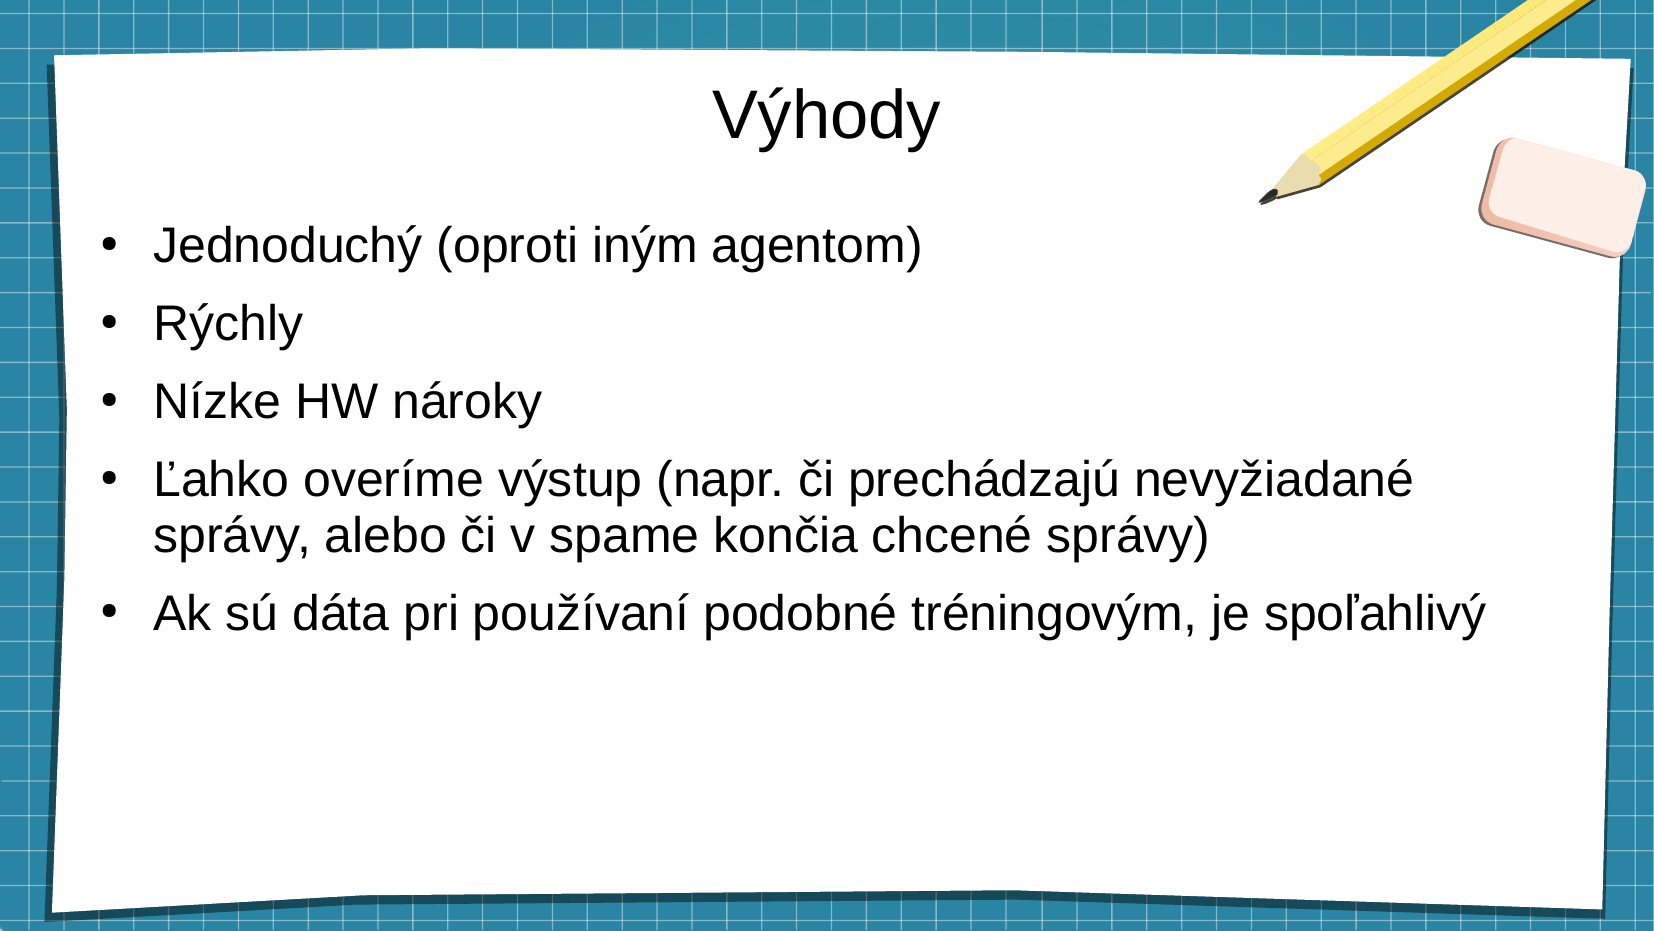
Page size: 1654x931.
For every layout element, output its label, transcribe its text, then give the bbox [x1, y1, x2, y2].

title Výhody [82, 37, 1571, 193]
list Jednoduchý (oproti iným agentom) Rýchly Nízke HW nároky Ľahko overíme výstup (napr. či prechádzajú nevyžiadané správy, alebo či v spame končia chcené správy) Ak sú dáta pri používaní podobné tréningovým, je spoľahlivý [82, 217, 1571, 758]
